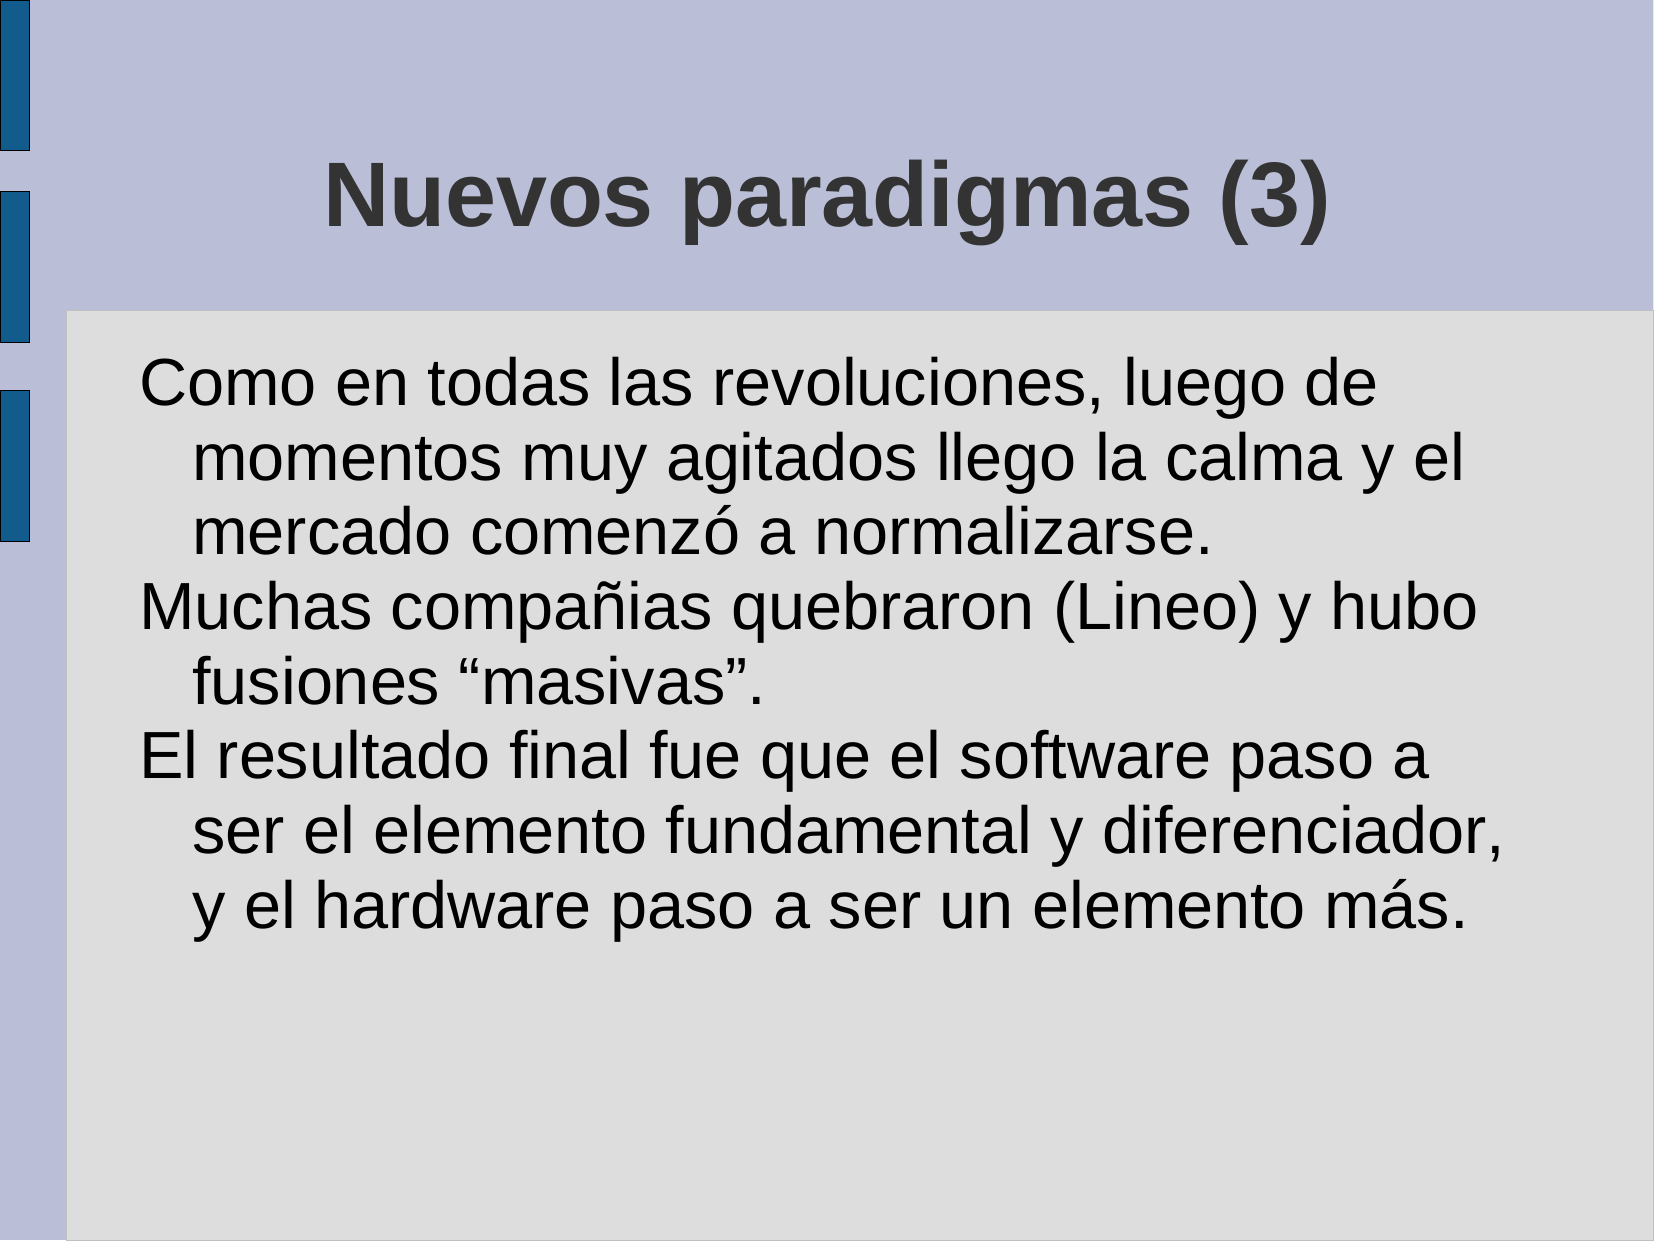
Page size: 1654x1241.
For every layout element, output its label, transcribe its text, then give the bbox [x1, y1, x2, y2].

list Como en todas las revoluciones, luego de momentos muy agitados llego la calma y el mercado comenzó a normalizarse. Muchas compañias quebraron (Lineo) y hubo fusiones “masivas”. El resultado final fue que el software paso a ser el elemento fundamental y diferenciador, y el hardware paso a ser un elemento más. [121, 344, 1534, 1127]
title Nuevos paradigmas (3) [121, 91, 1534, 299]
